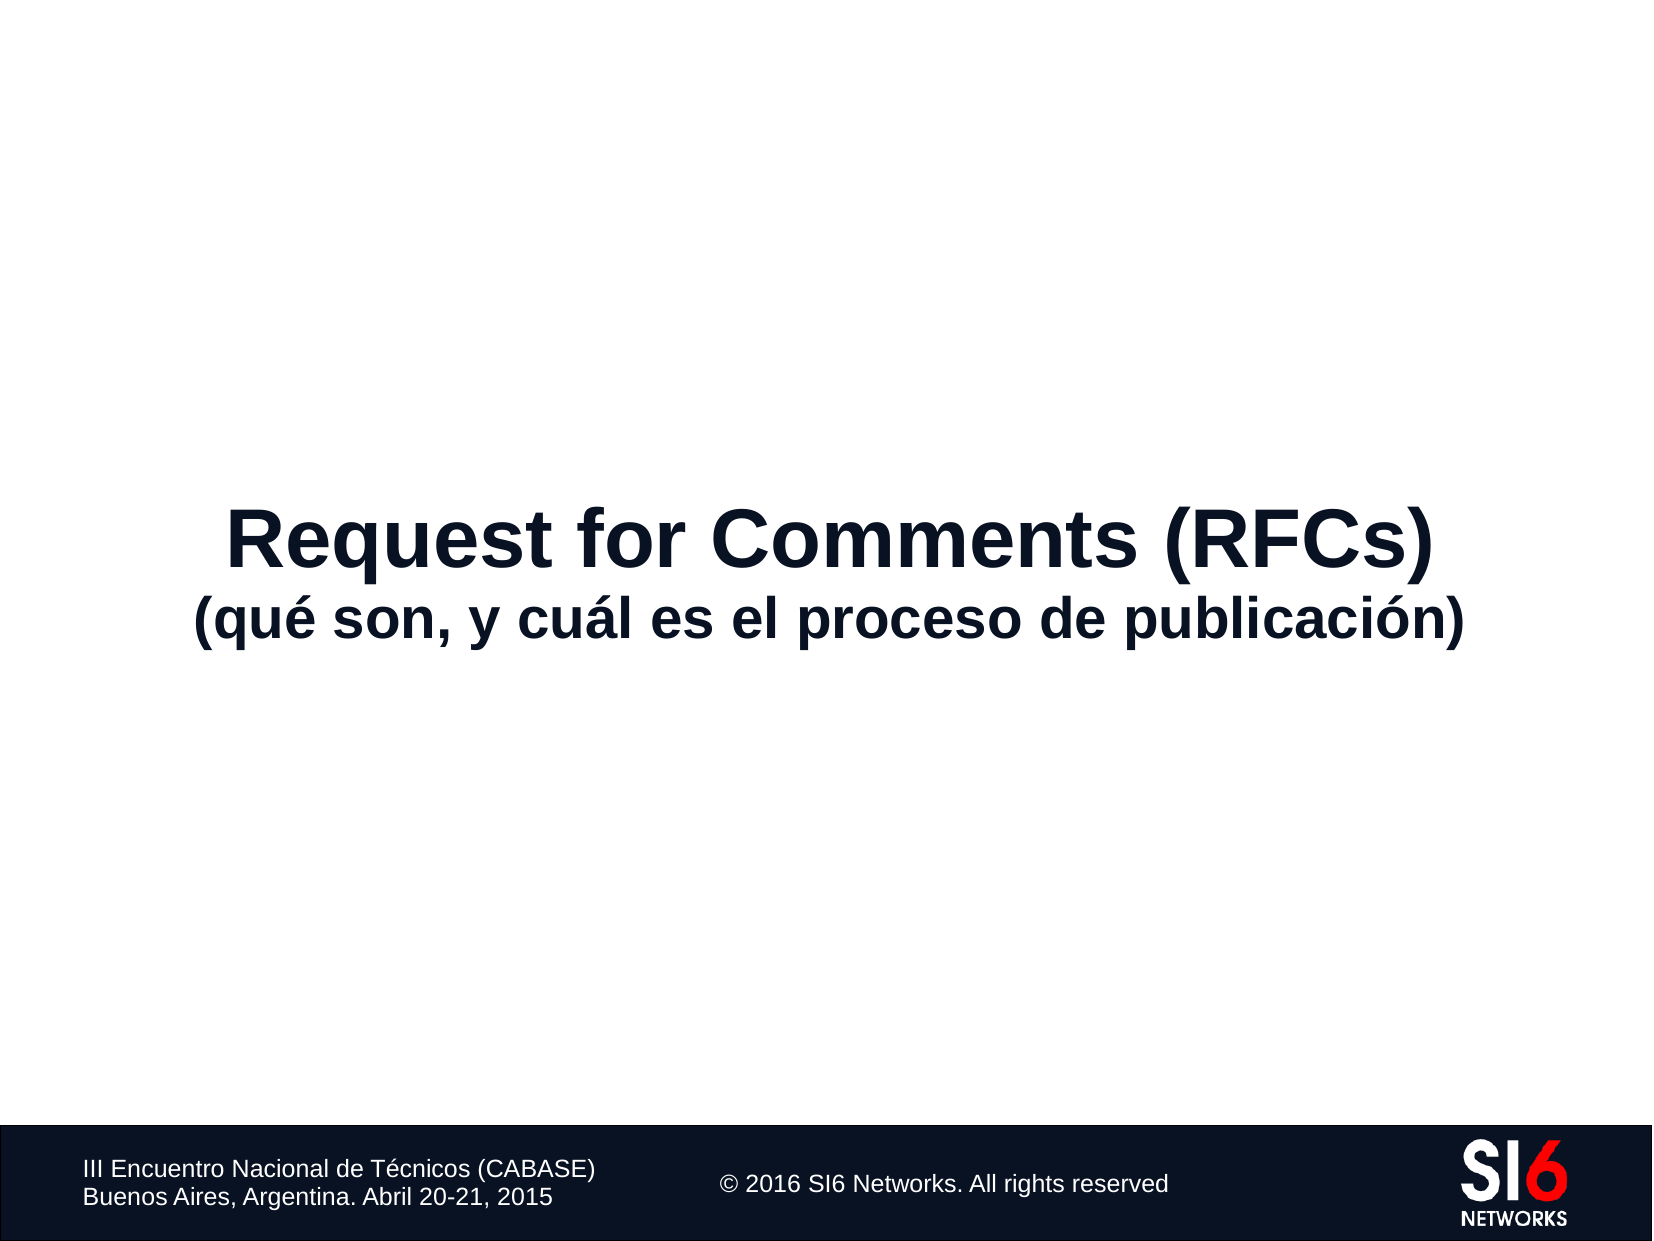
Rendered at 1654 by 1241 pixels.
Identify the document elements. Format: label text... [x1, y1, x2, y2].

picture [1461, 1139, 1567, 1226]
title Request for Comments (RFCs) (qué son, y cuál es el proceso de publicación) [86, 467, 1576, 676]
